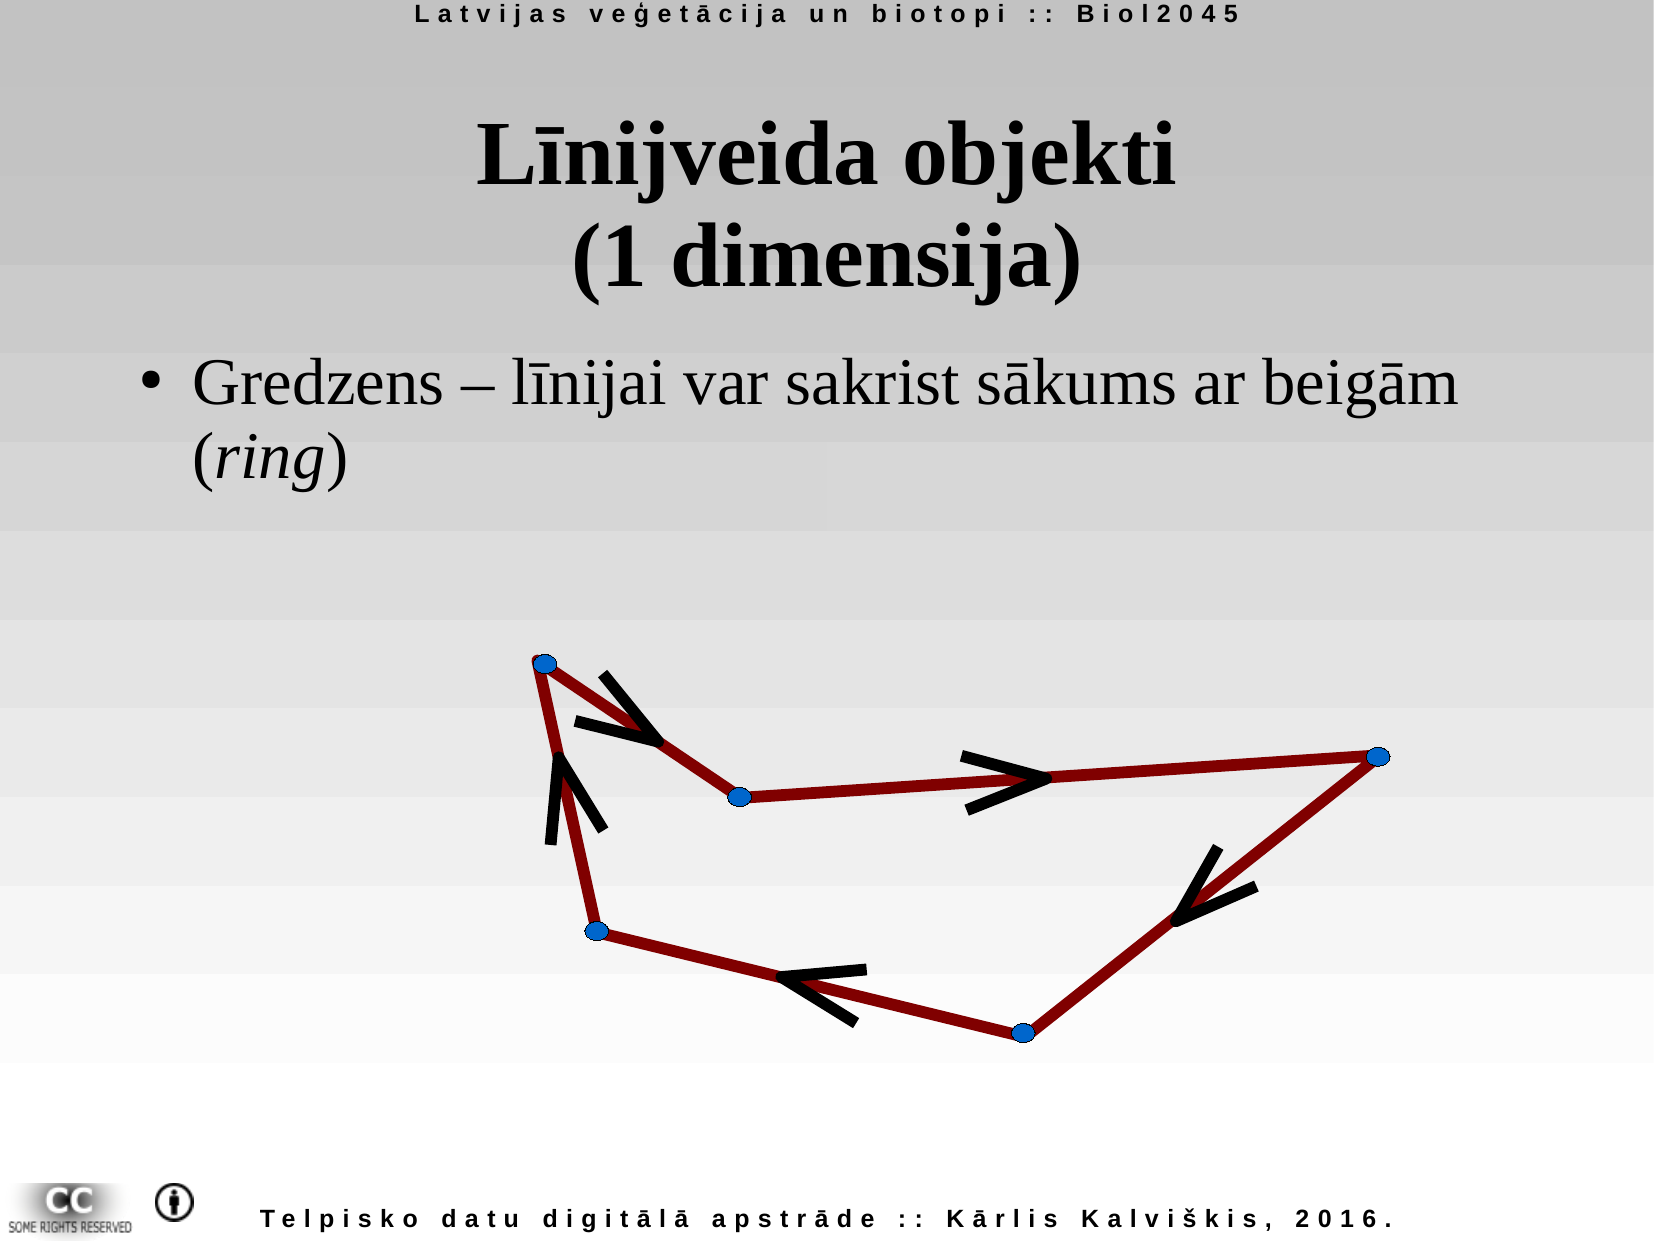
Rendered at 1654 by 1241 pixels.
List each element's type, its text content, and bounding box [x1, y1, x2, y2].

list Gredzens – līnijai var sakrist sākums ar beigām (ring) [121, 344, 1534, 1130]
text_box [533, 654, 557, 674]
text_box [584, 921, 609, 941]
text_box [1366, 747, 1391, 767]
title Līnijveida objekti (1 dimensija) [121, 102, 1534, 311]
picture [0, 0, 1654, 1241]
text_box [727, 787, 752, 807]
text_box [1011, 1023, 1036, 1043]
